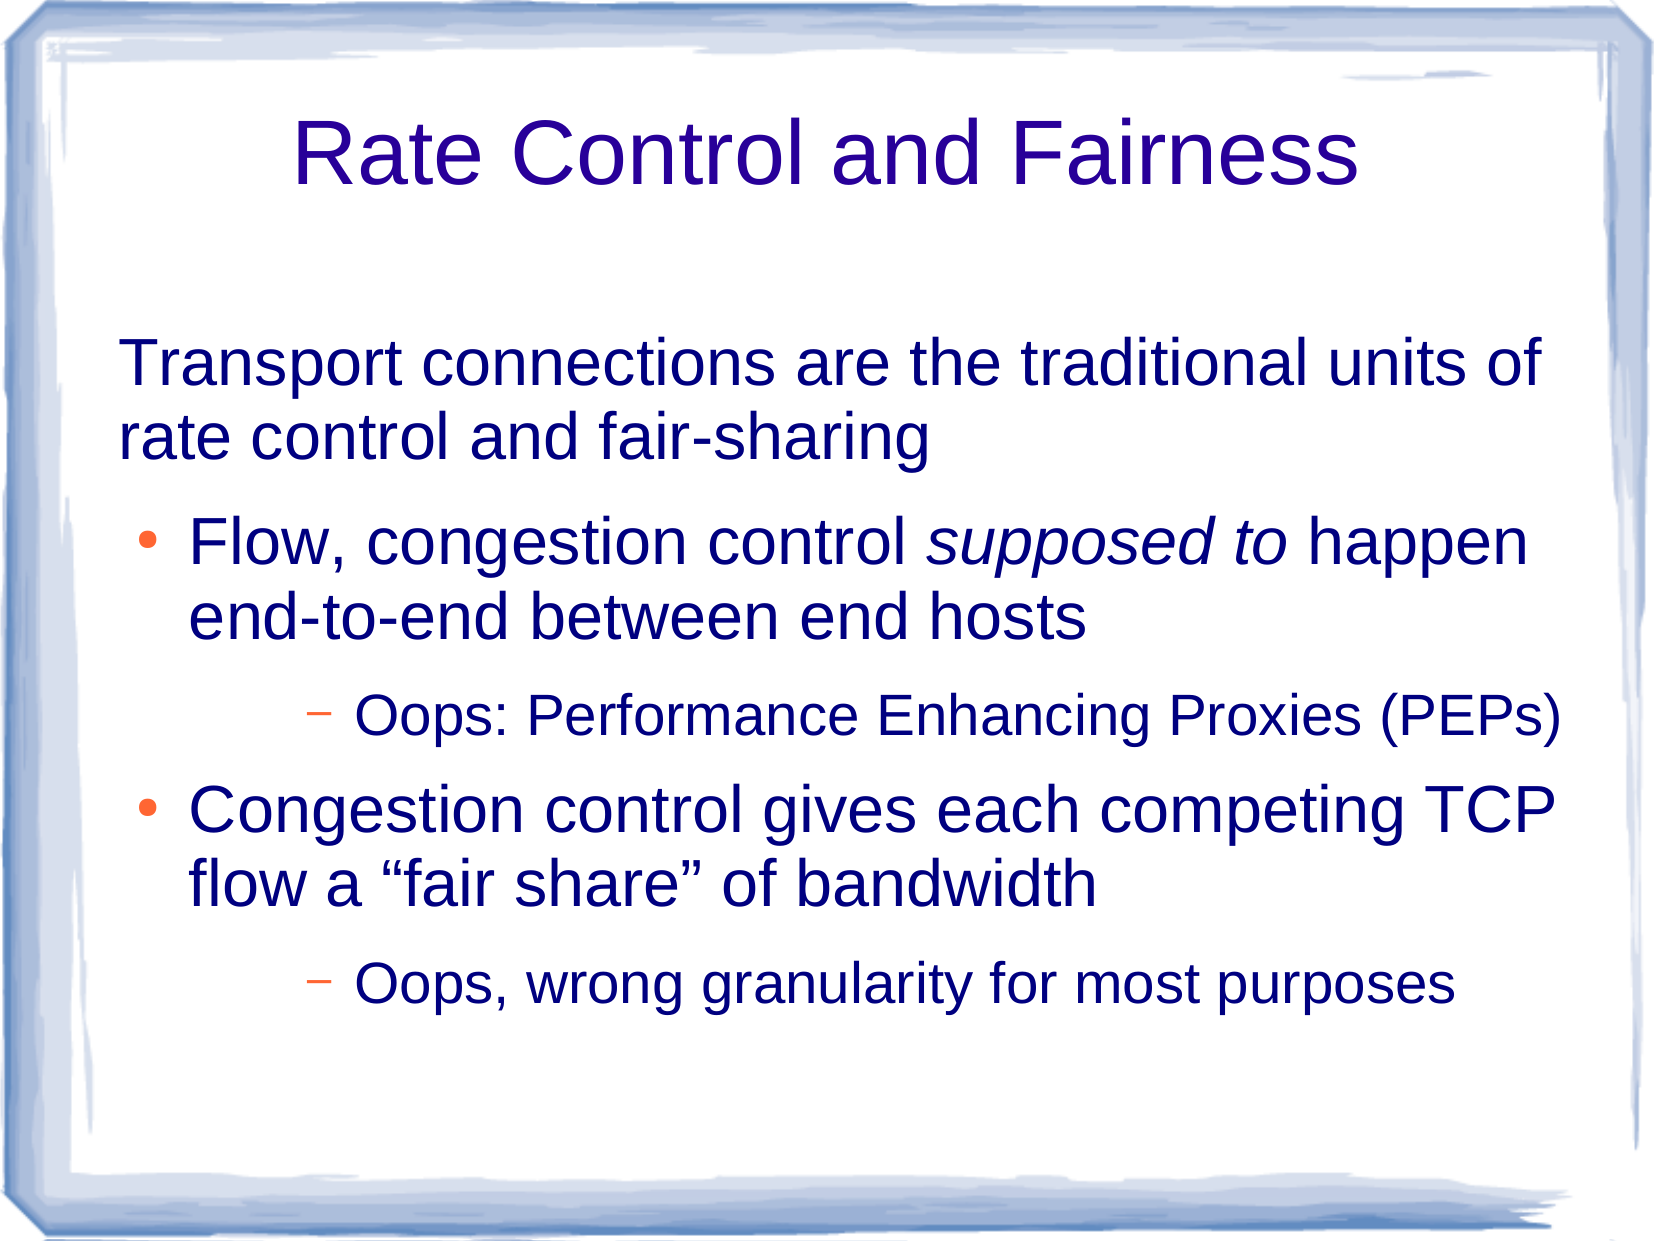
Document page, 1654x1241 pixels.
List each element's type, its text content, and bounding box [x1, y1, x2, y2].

picture [0, 0, 1654, 1241]
title Rate Control and Fairness [82, 49, 1571, 257]
list Transport connections are the traditional units of rate control and fair-sharing Flow, congestion control supposed to happen end-to-end between end hosts Oops: Performance Enhancing Proxies (PEPs) Congestion control gives each competing TCP flow a “fair share” of bandwidth Oops, wrong granularity for most purposes [118, 324, 1571, 1015]
